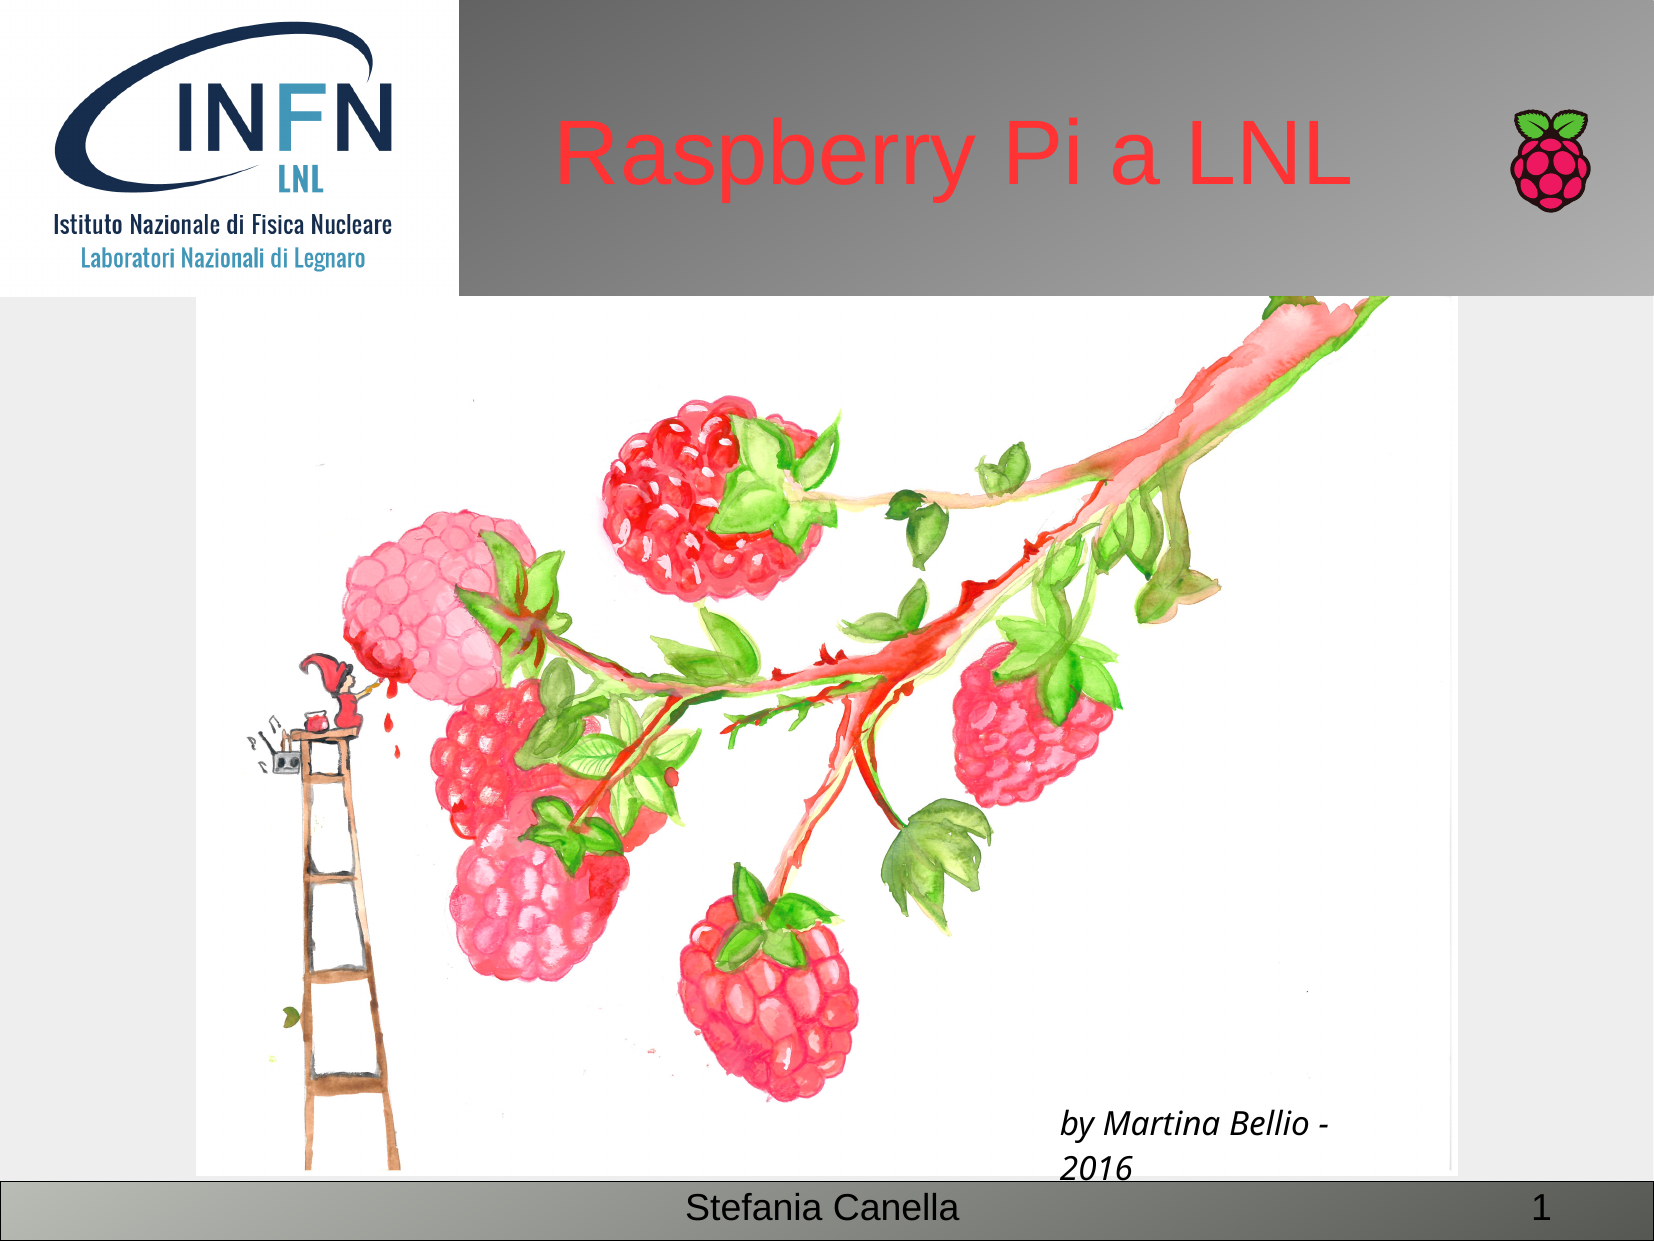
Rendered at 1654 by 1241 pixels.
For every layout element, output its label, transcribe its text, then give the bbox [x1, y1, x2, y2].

picture [0, 0, 1458, 1176]
text_box by Martina Bellio - 2016 [1045, 1092, 1400, 1151]
picture [1083, 1158, 1093, 1176]
text_box Stefania Canella [670, 1178, 984, 1241]
text_box [0, 1181, 670, 1241]
title Raspberry Pi a LNL [459, 49, 1571, 257]
text_box <number> [1516, 1178, 1654, 1241]
text_box [459, 0, 1654, 296]
picture [1119, 1167, 1128, 1176]
text_box [984, 1181, 1516, 1241]
